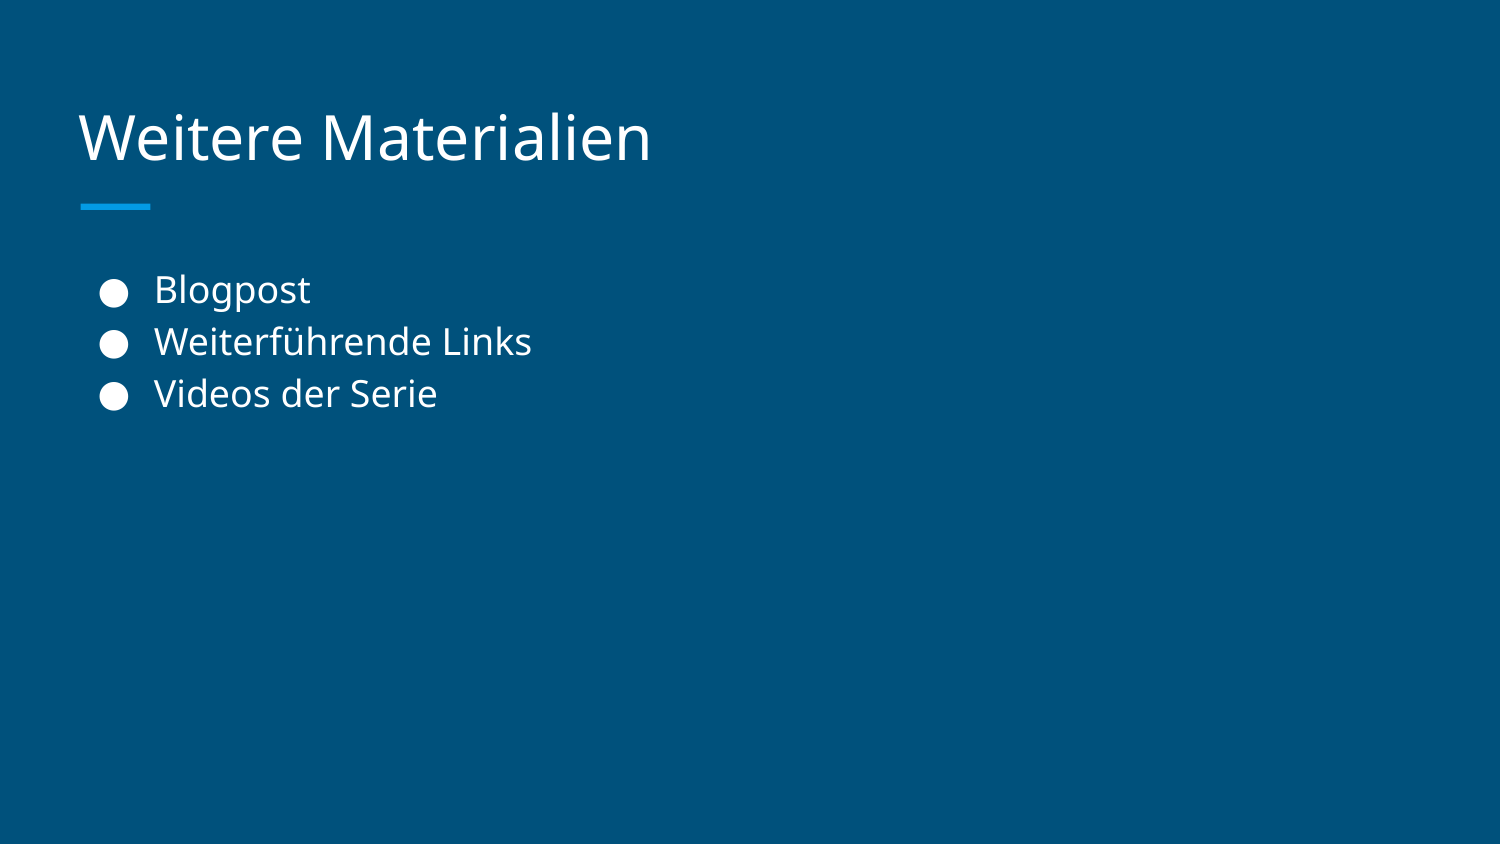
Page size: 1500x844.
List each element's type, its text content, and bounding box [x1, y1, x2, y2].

list Blogpost Weiterführende Links Videos der Serie [63, 244, 1437, 750]
title Weitere Materialien [63, 75, 1437, 188]
